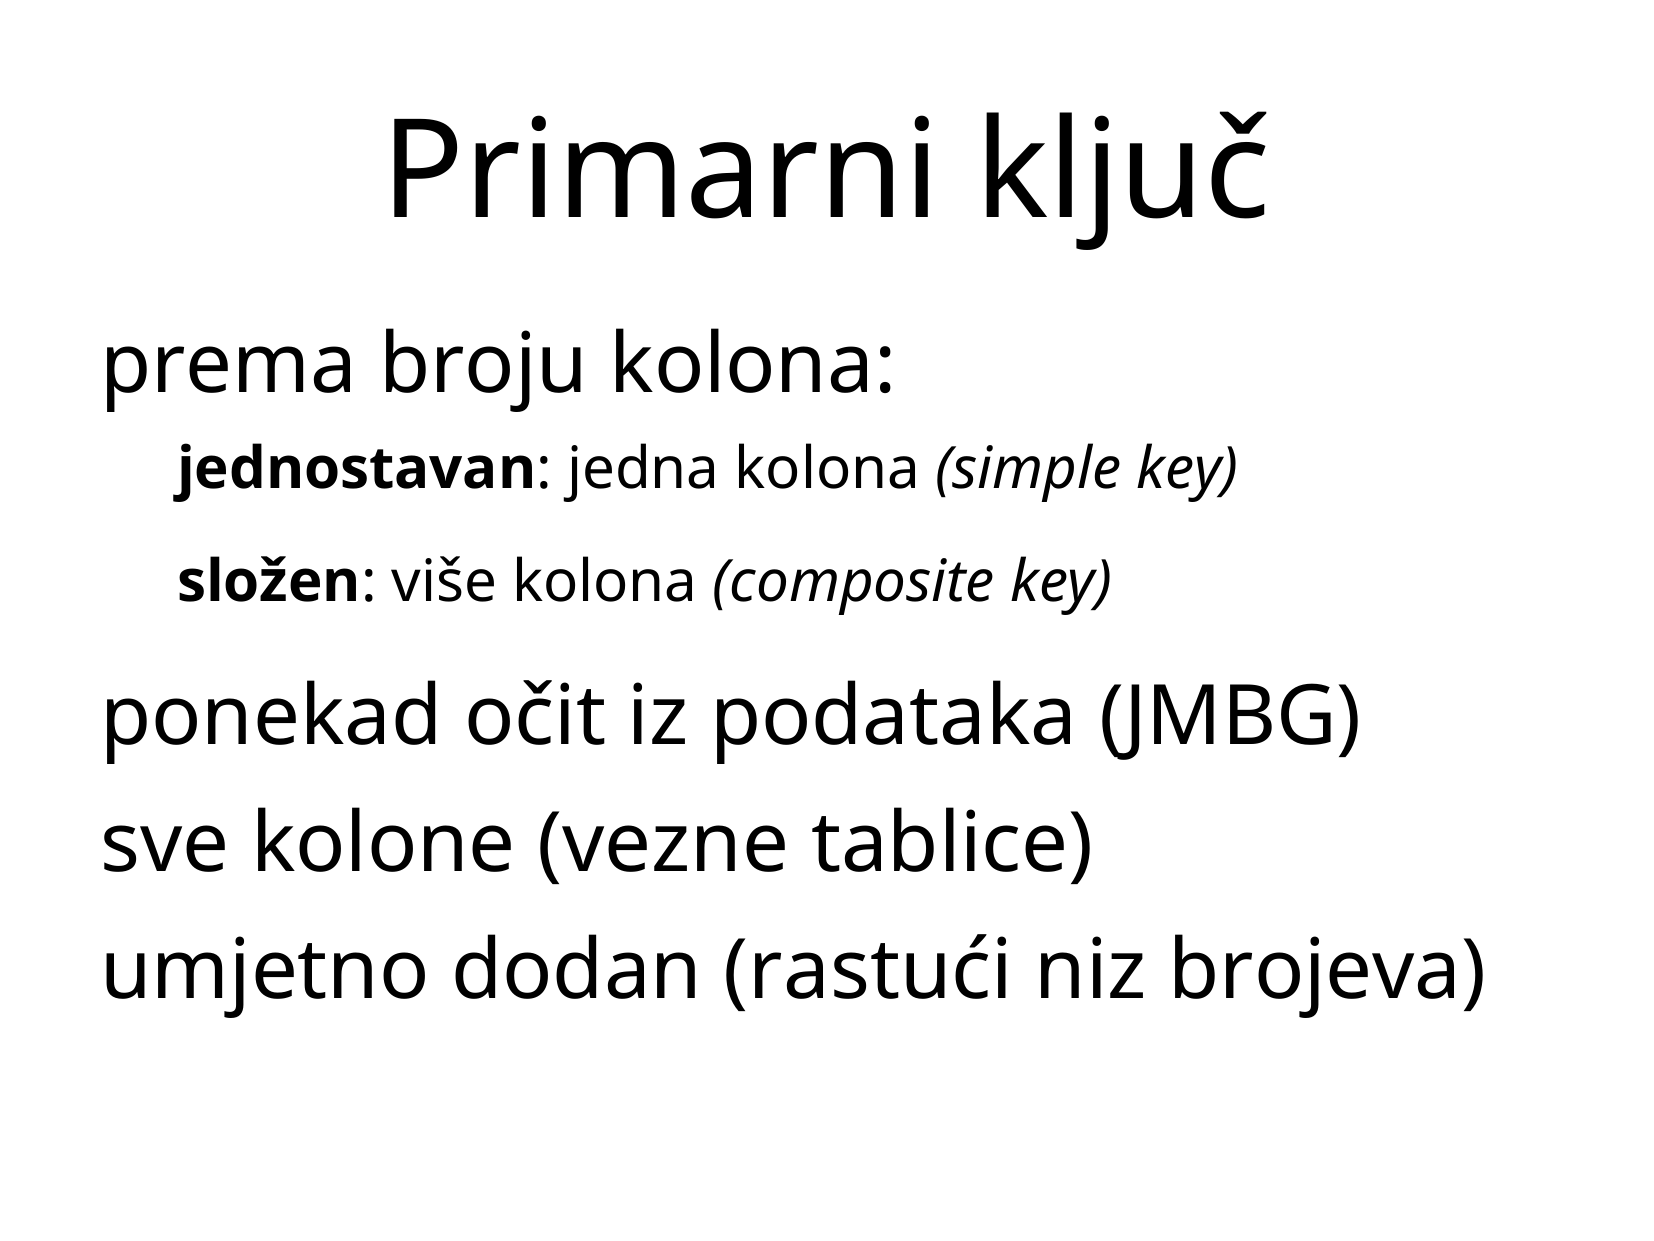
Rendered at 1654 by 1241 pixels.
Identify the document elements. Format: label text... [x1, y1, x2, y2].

title Primarni ključ [82, 49, 1571, 257]
list prema broju kolona: jednostavan: jedna kolona (simple key) složen: više kolona (composite key) ponekad očit iz podataka (JMBG) sve kolone (vezne tablice) umjetno dodan (rastući niz brojeva) [82, 290, 1571, 1109]
